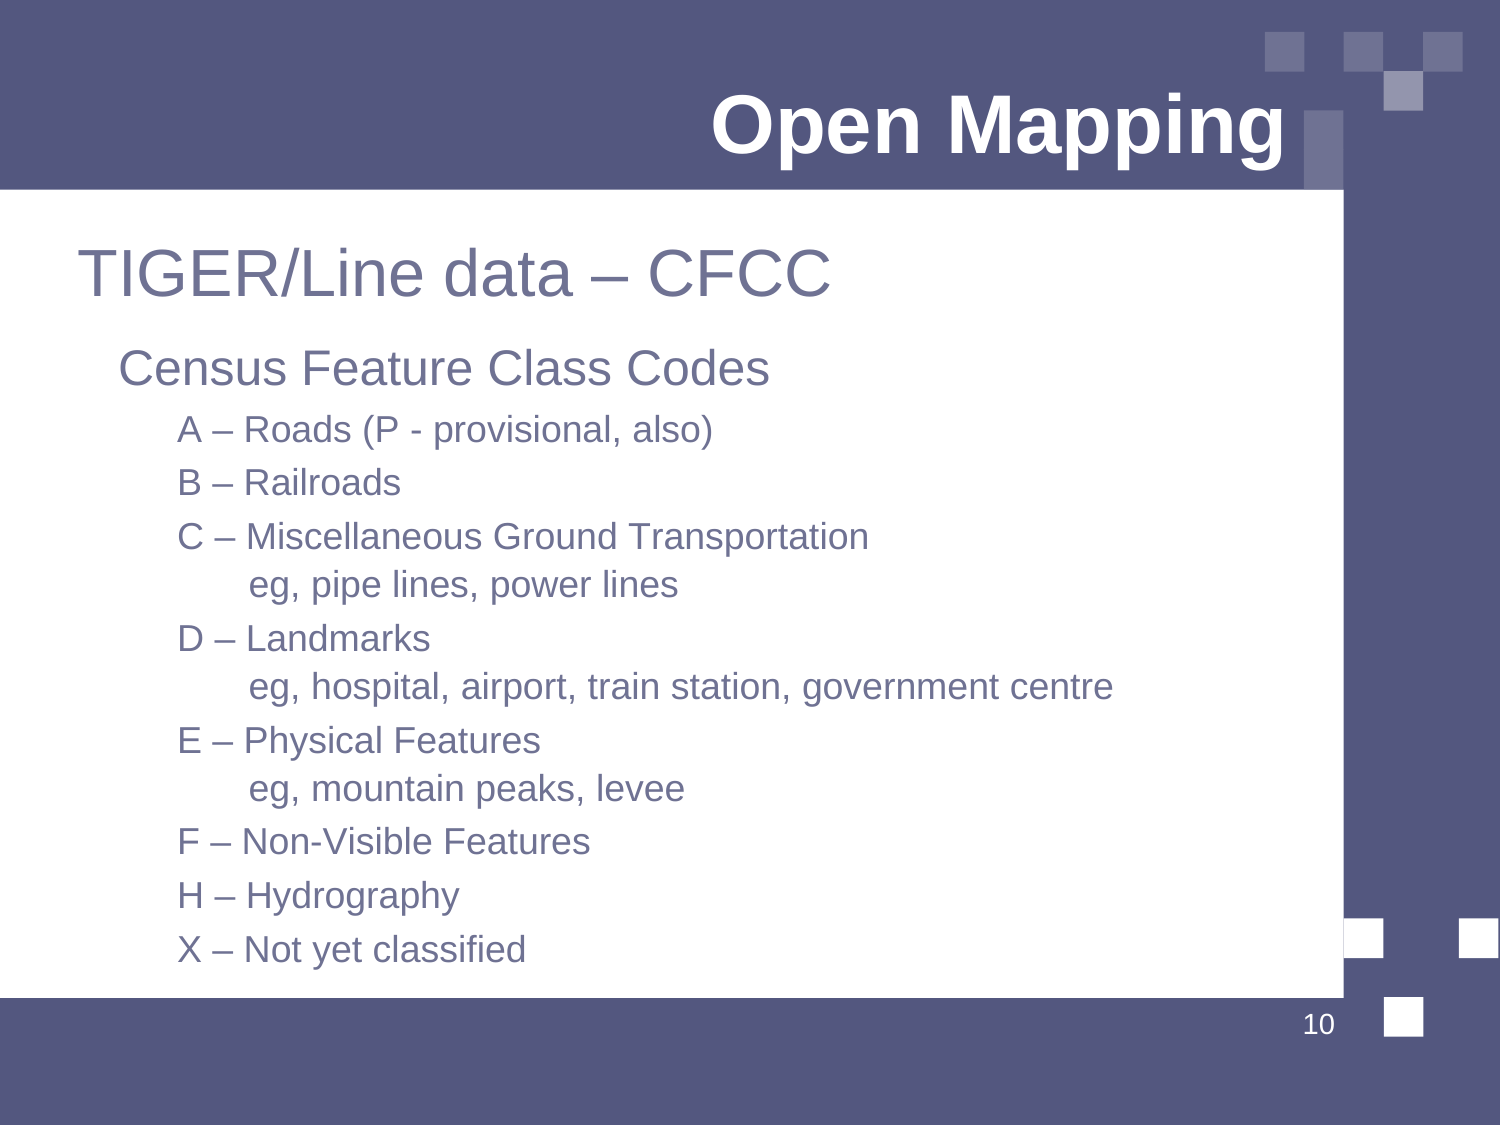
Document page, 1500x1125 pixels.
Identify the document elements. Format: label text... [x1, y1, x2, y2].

title Open Mapping [58, 74, 1288, 176]
list TIGER/Line data – CFCC Census Feature Class Codes A – Roads (P - provisional, also) B – Railroads C – Miscellaneous Ground Transportation eg, pipe lines, power lines D – Landmarks eg, hospital, airport, train station, government centre E – Physical Features eg, mountain peaks, levee F – Non-Visible Features H – Hydrography X – Not yet classified [59, 236, 1289, 971]
